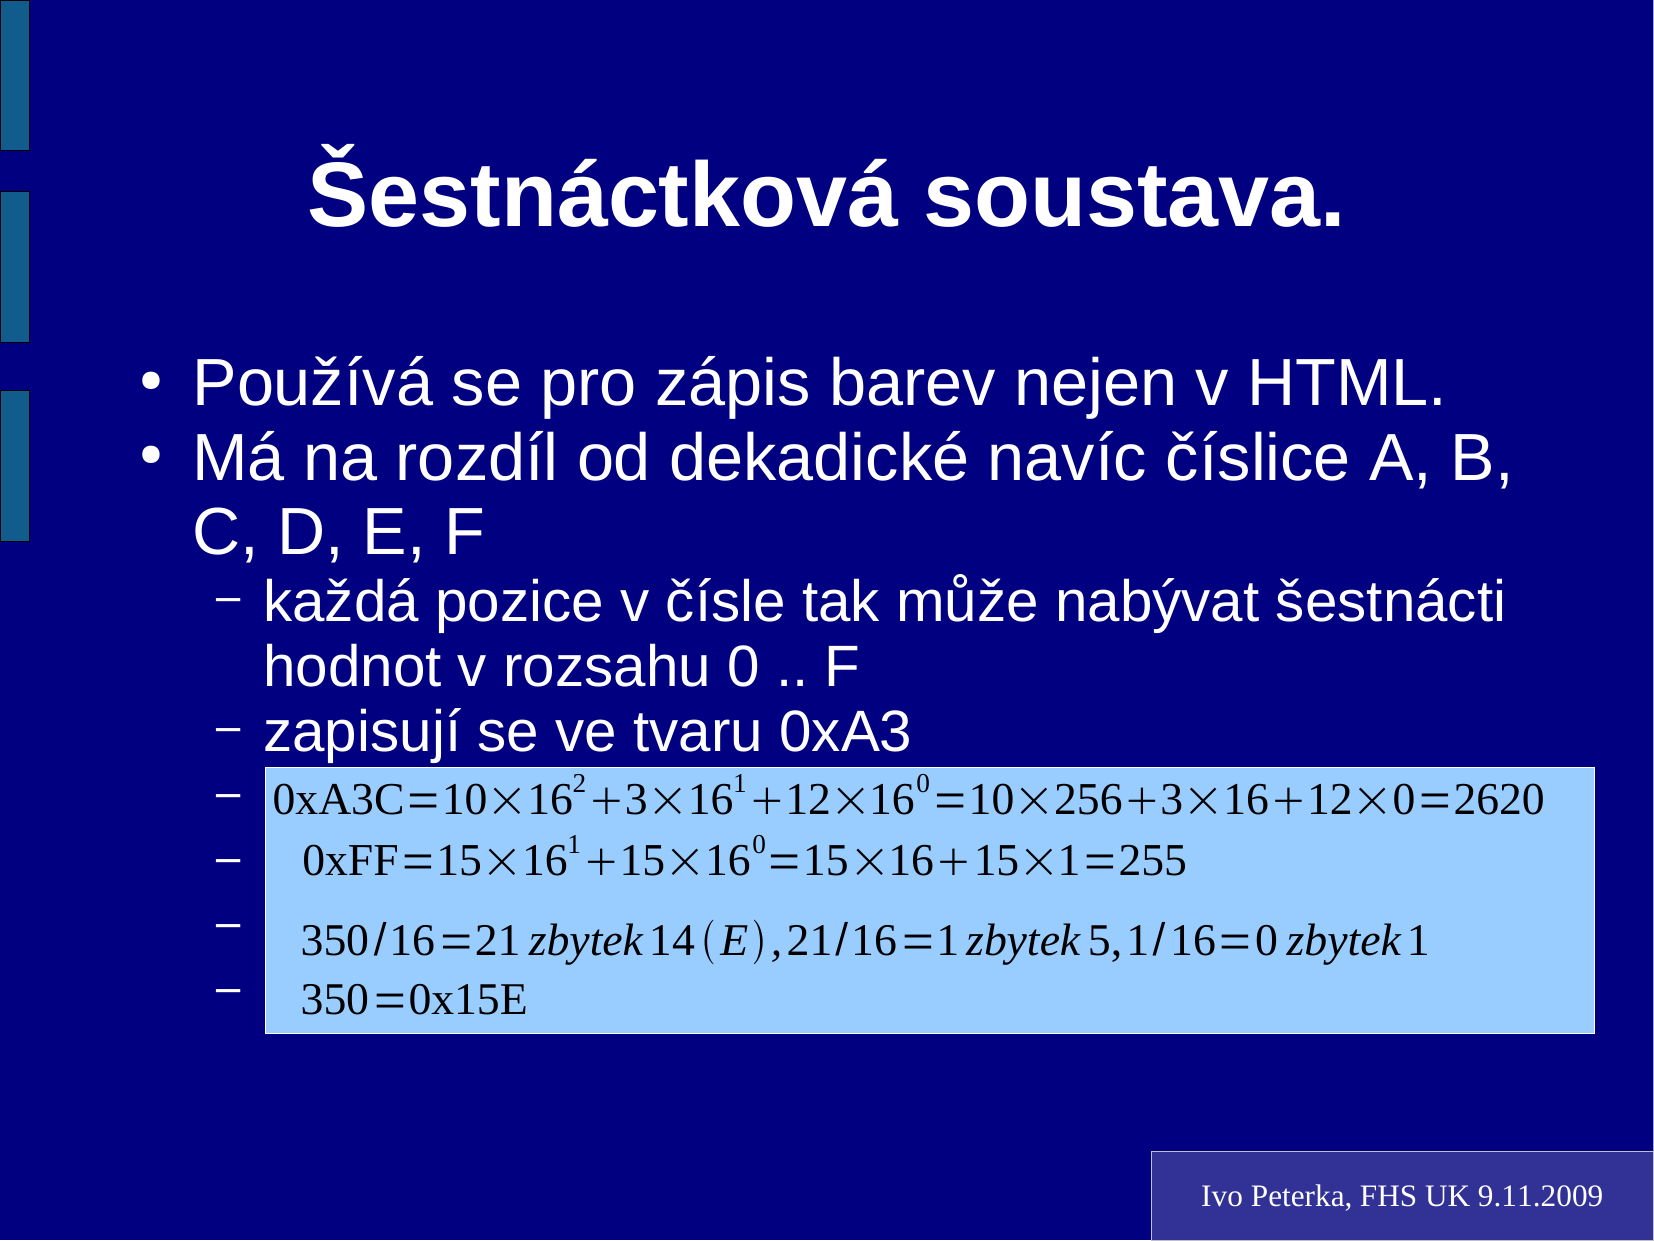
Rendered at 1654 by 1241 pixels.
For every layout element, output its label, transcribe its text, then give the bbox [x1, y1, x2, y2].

chart [265, 767, 1551, 825]
title Šestnáctková soustava. [121, 98, 1534, 291]
chart [295, 974, 534, 1025]
chart [295, 915, 1437, 968]
text_box [1534, 767, 1595, 1034]
list Používá se pro zápis barev nejen v HTML. Má na rozdíl od dekadické navíc číslice A, B, C, D, E, F každá pozice v čísle tak může nabývat šestnácti hodnot v rozsahu 0 .. F zapisují se ve tvaru 0xA3 [121, 344, 1534, 1112]
chart [295, 828, 1193, 886]
